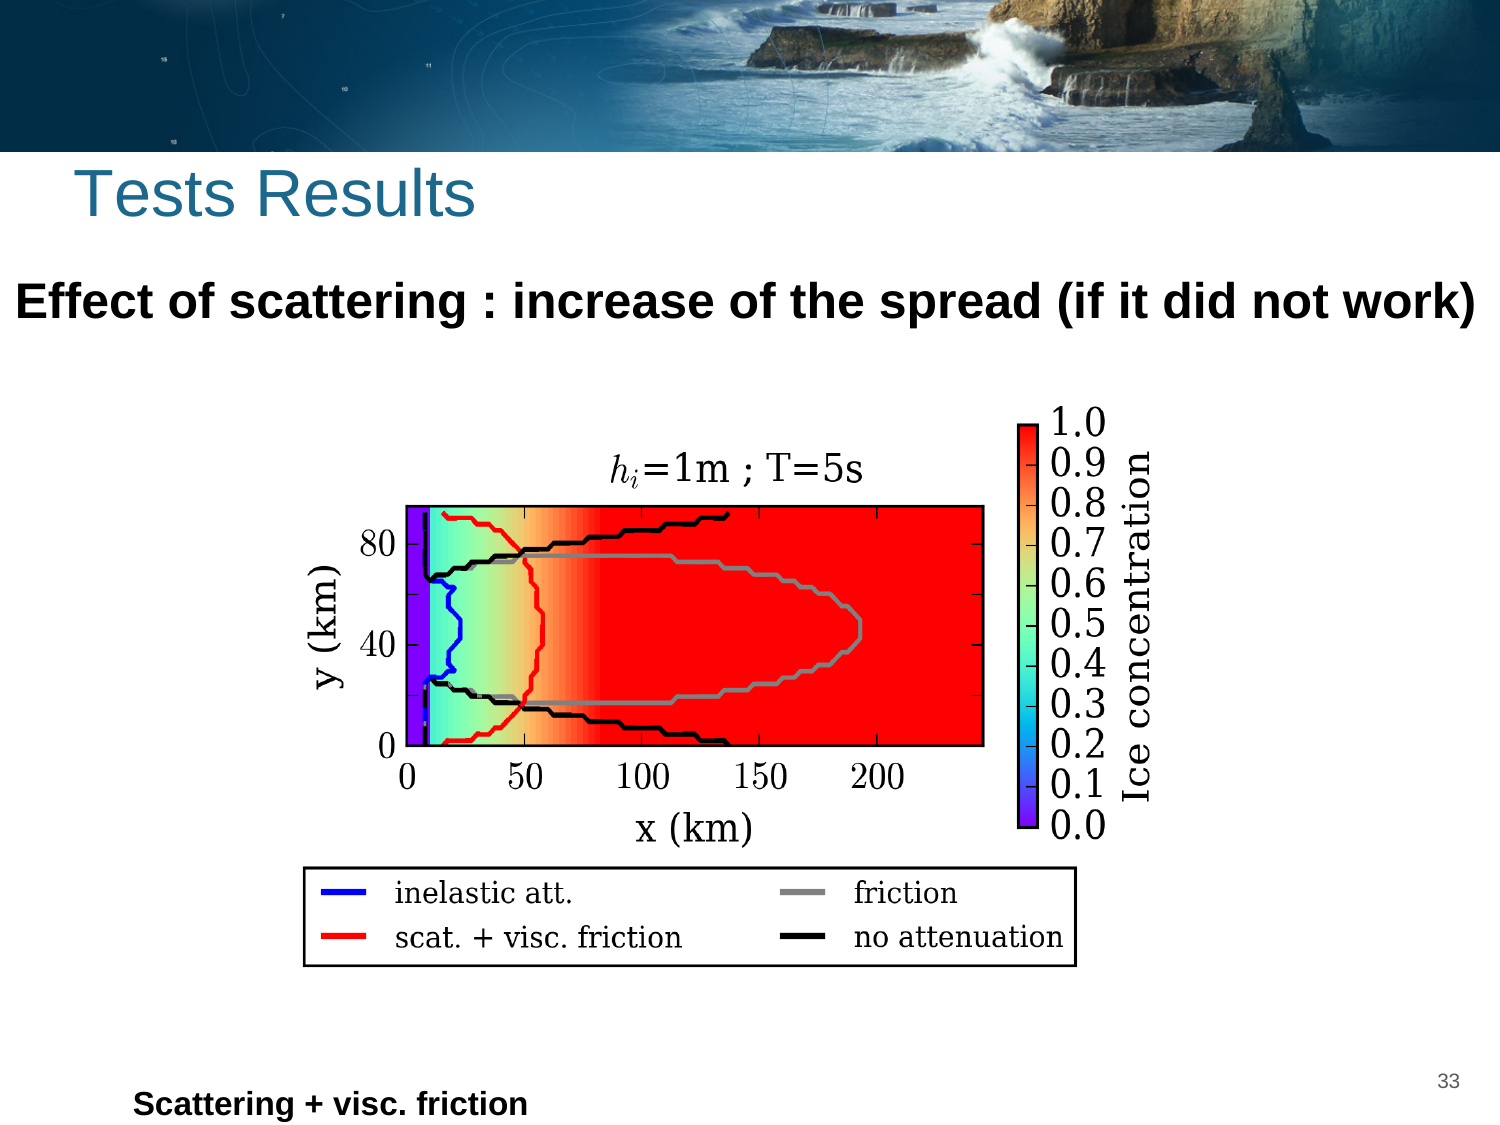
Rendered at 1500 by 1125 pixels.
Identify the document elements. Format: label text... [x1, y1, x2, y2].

title Tests Results [59, 102, 1244, 257]
text_box Effect of scattering : increase of the spread (if it did not work) [0, 257, 1500, 414]
text_box Scattering + visc. friction [118, 1072, 1300, 1125]
picture [295, 383, 1152, 975]
picture [0, 0, 1500, 152]
